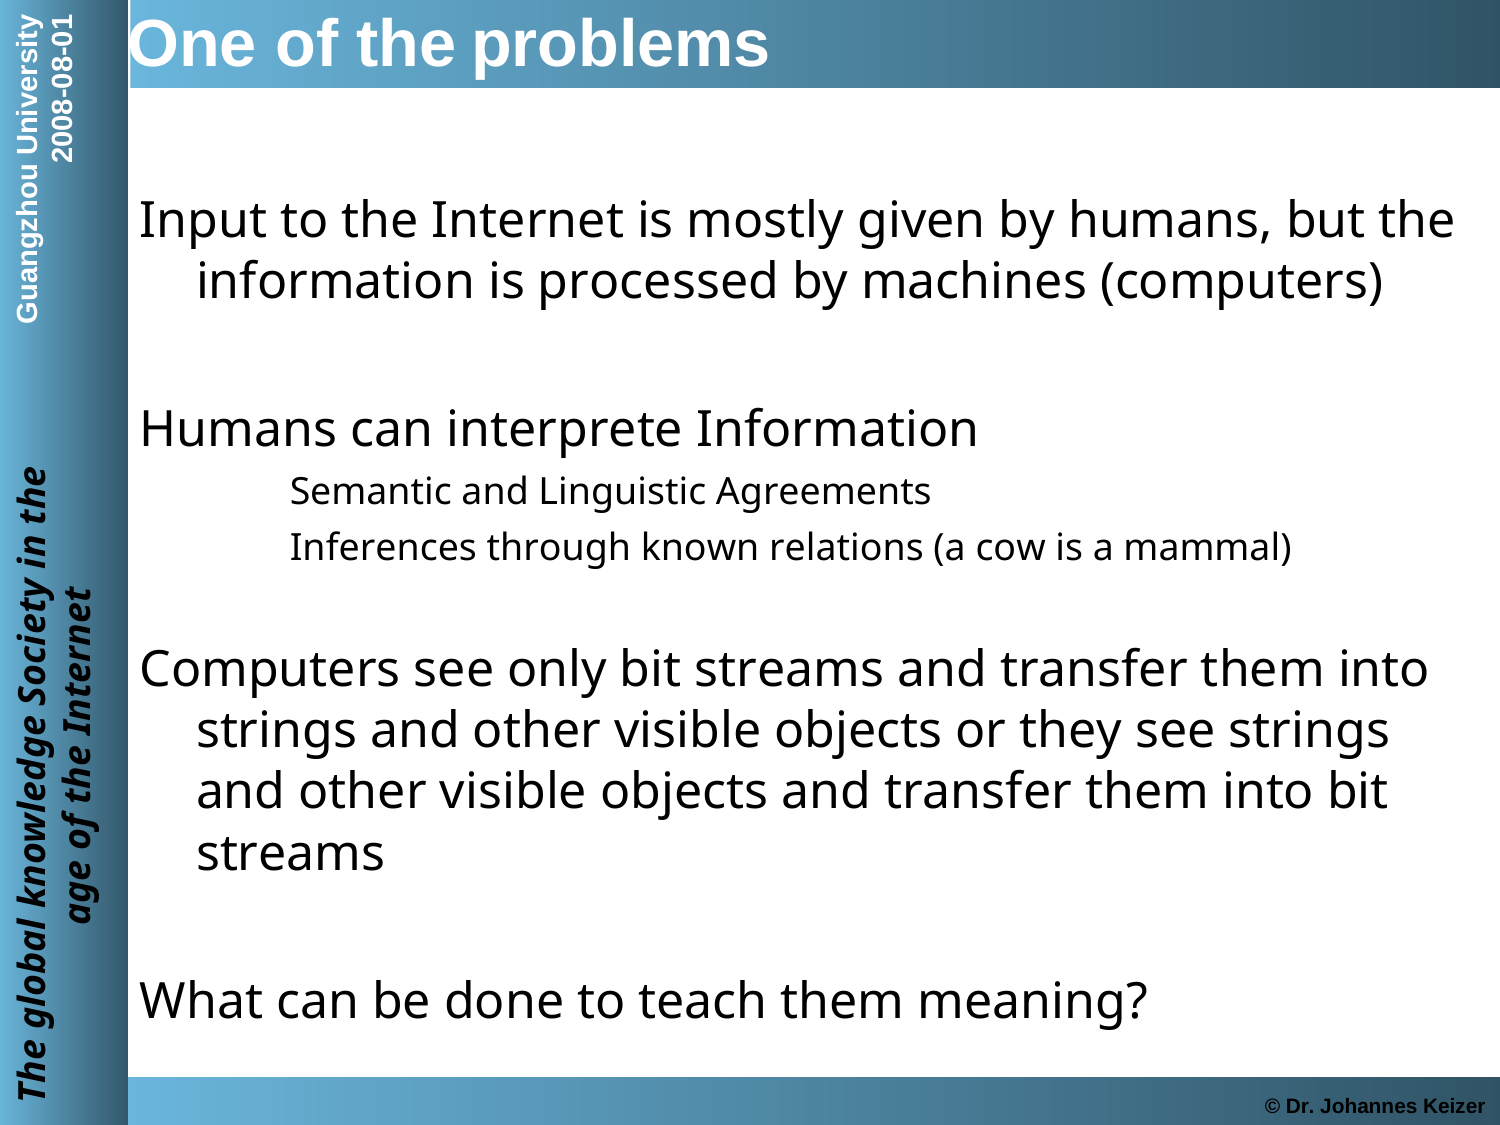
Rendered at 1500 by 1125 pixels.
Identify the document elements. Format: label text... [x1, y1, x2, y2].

title One of the problems [112, 0, 1500, 95]
list Input to the Internet is mostly given by humans, but the information is processed by machines (computers) Humans can interprete Information Semantic and Linguistic Agreements Inferences through known relations (a cow is a mammal) Computers see only bit streams and transfer them into strings and other visible objects or they see strings and other visible objects and transfer them into bit streams What can be done to teach them meaning? [125, 99, 1472, 1063]
